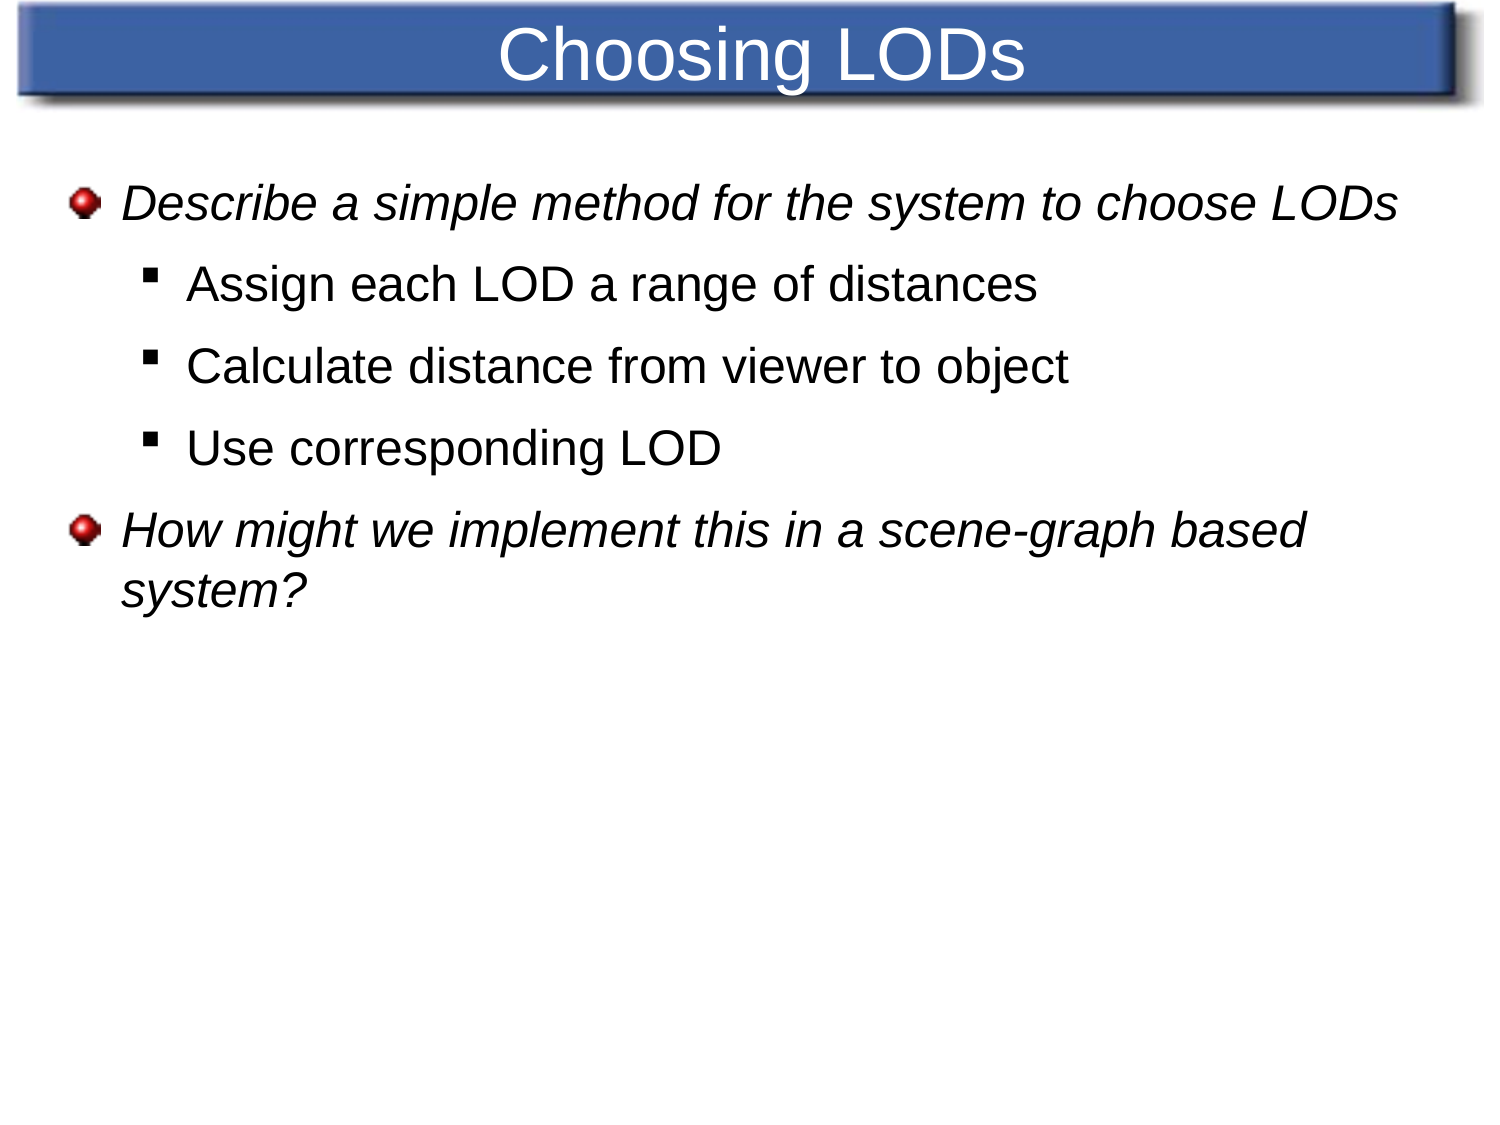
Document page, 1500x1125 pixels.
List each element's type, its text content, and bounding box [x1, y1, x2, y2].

title Choosing LODs [24, 0, 1500, 103]
picture [16, 0, 1484, 113]
list Describe a simple method for the system to choose LODs Assign each LOD a range of distances Calculate distance from viewer to object Use corresponding LOD How might we implement this in a scene-graph based system? [50, 162, 1463, 1088]
